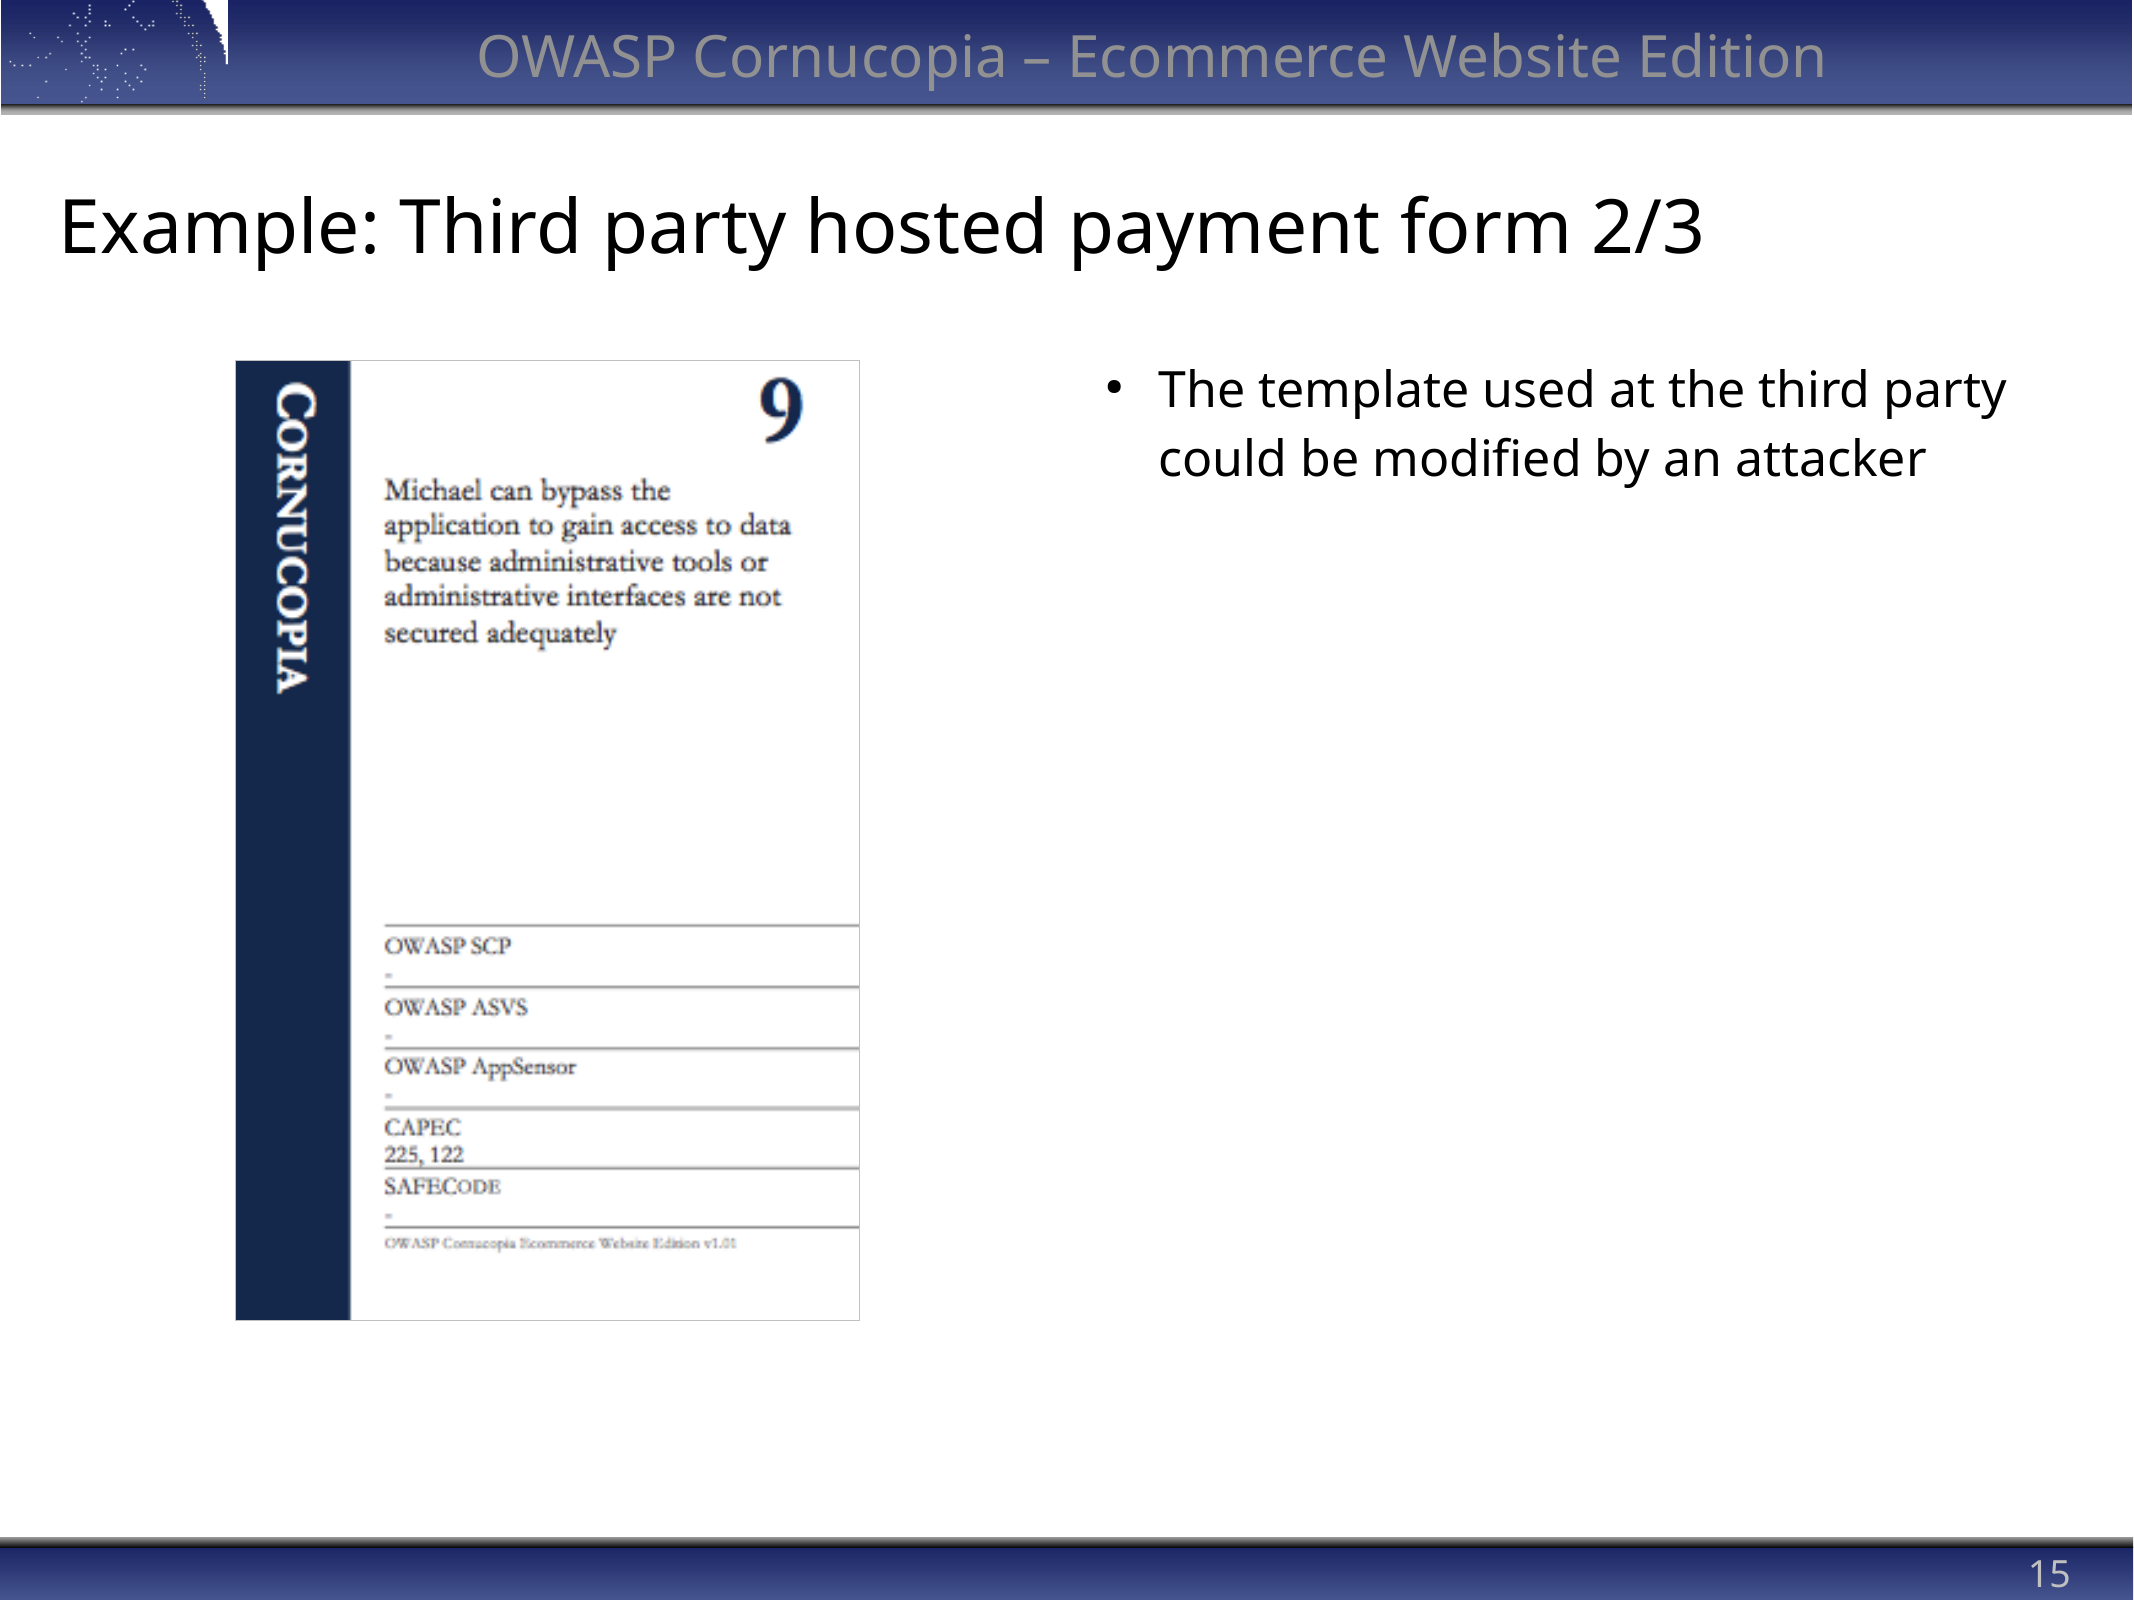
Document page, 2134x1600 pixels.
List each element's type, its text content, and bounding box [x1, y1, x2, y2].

picture [236, 361, 860, 1320]
list The template used at the third party could be modified by an attacker [1087, 354, 2068, 1536]
title Example: Third party hosted payment form 2/3 [58, 124, 2126, 325]
